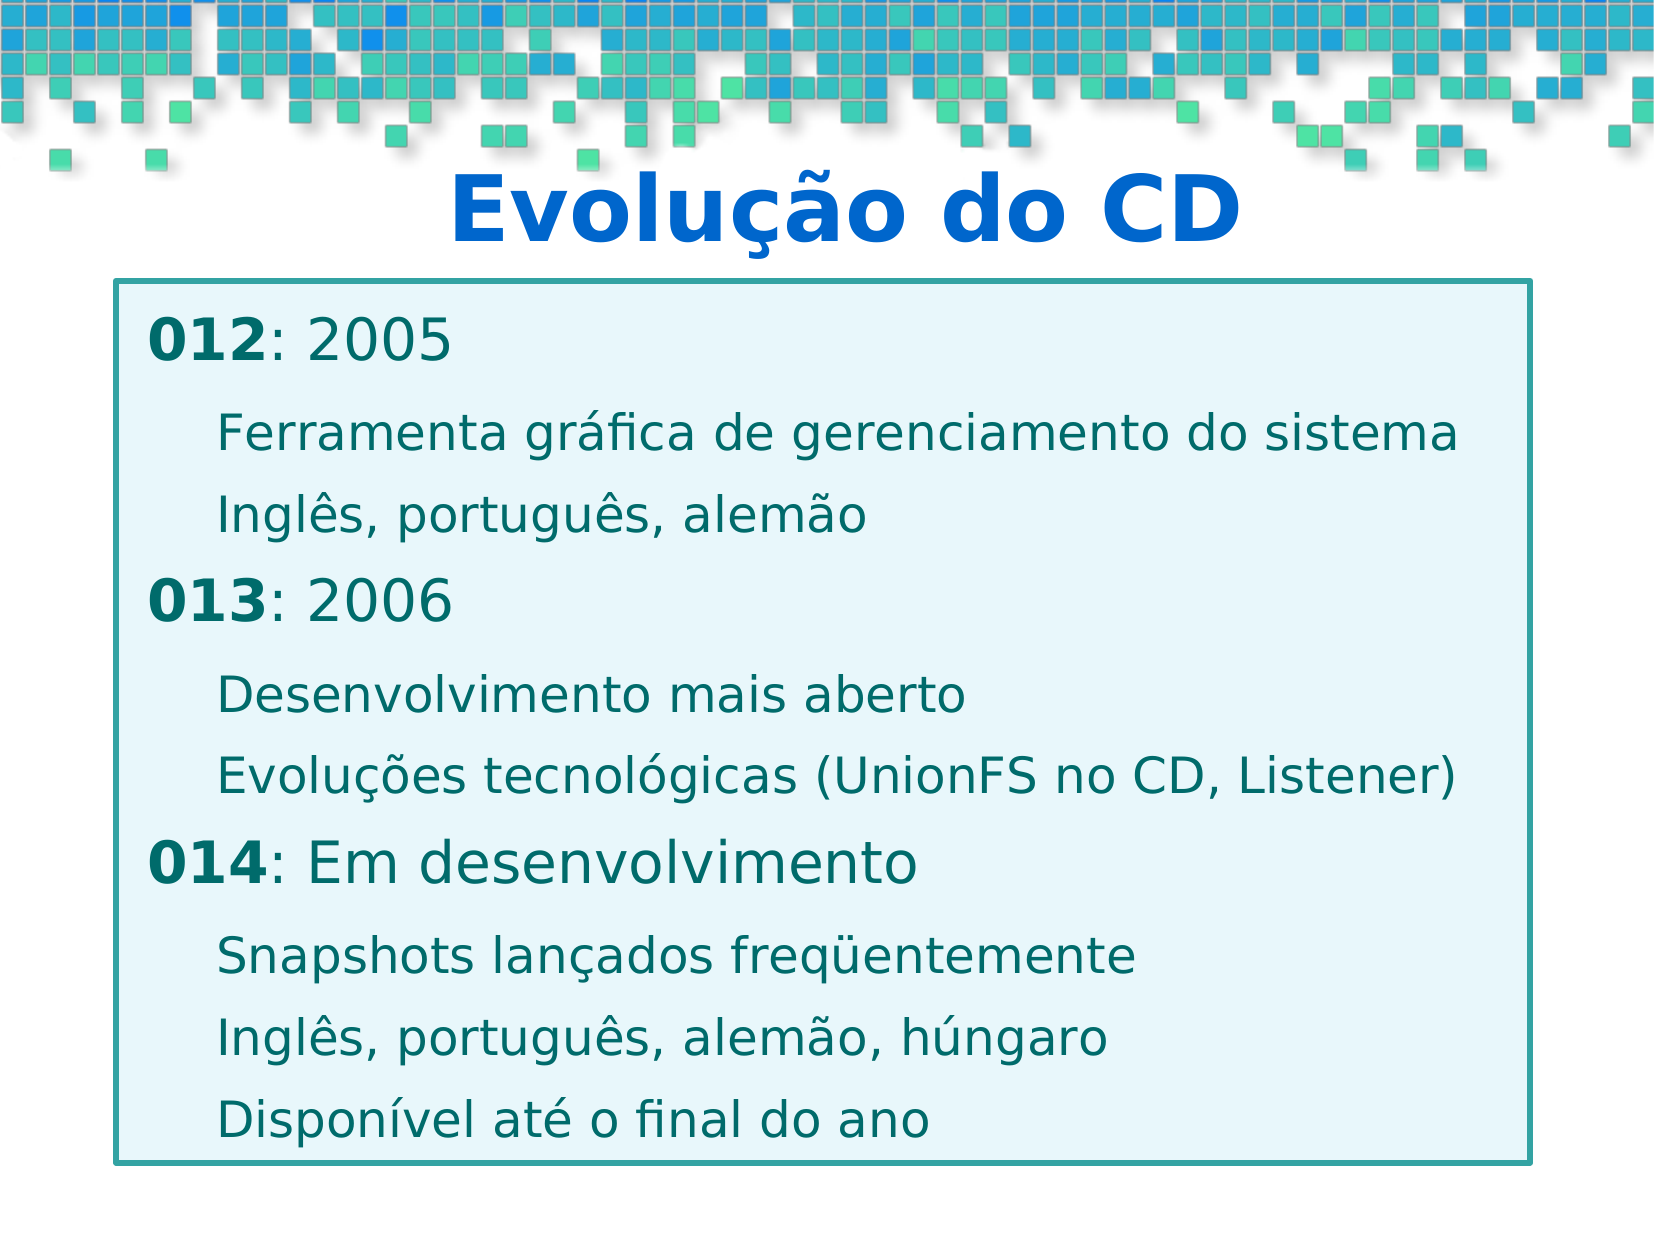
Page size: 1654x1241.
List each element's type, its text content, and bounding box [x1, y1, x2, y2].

list 012: 2005 Ferramenta gráfica de gerenciamento do sistema Inglês, português, alemão 013: 2006 Desenvolvimento mais aberto Evoluções tecnológicas (UnionFS no CD, Listener) 014: Em desenvolvimento Snapshots lançados freqüentemente Inglês, português, alemão, húngaro Disponível até o final do ano [121, 306, 1534, 1160]
title Evolução do CD [112, 132, 1581, 287]
picture [0, 0, 1654, 185]
